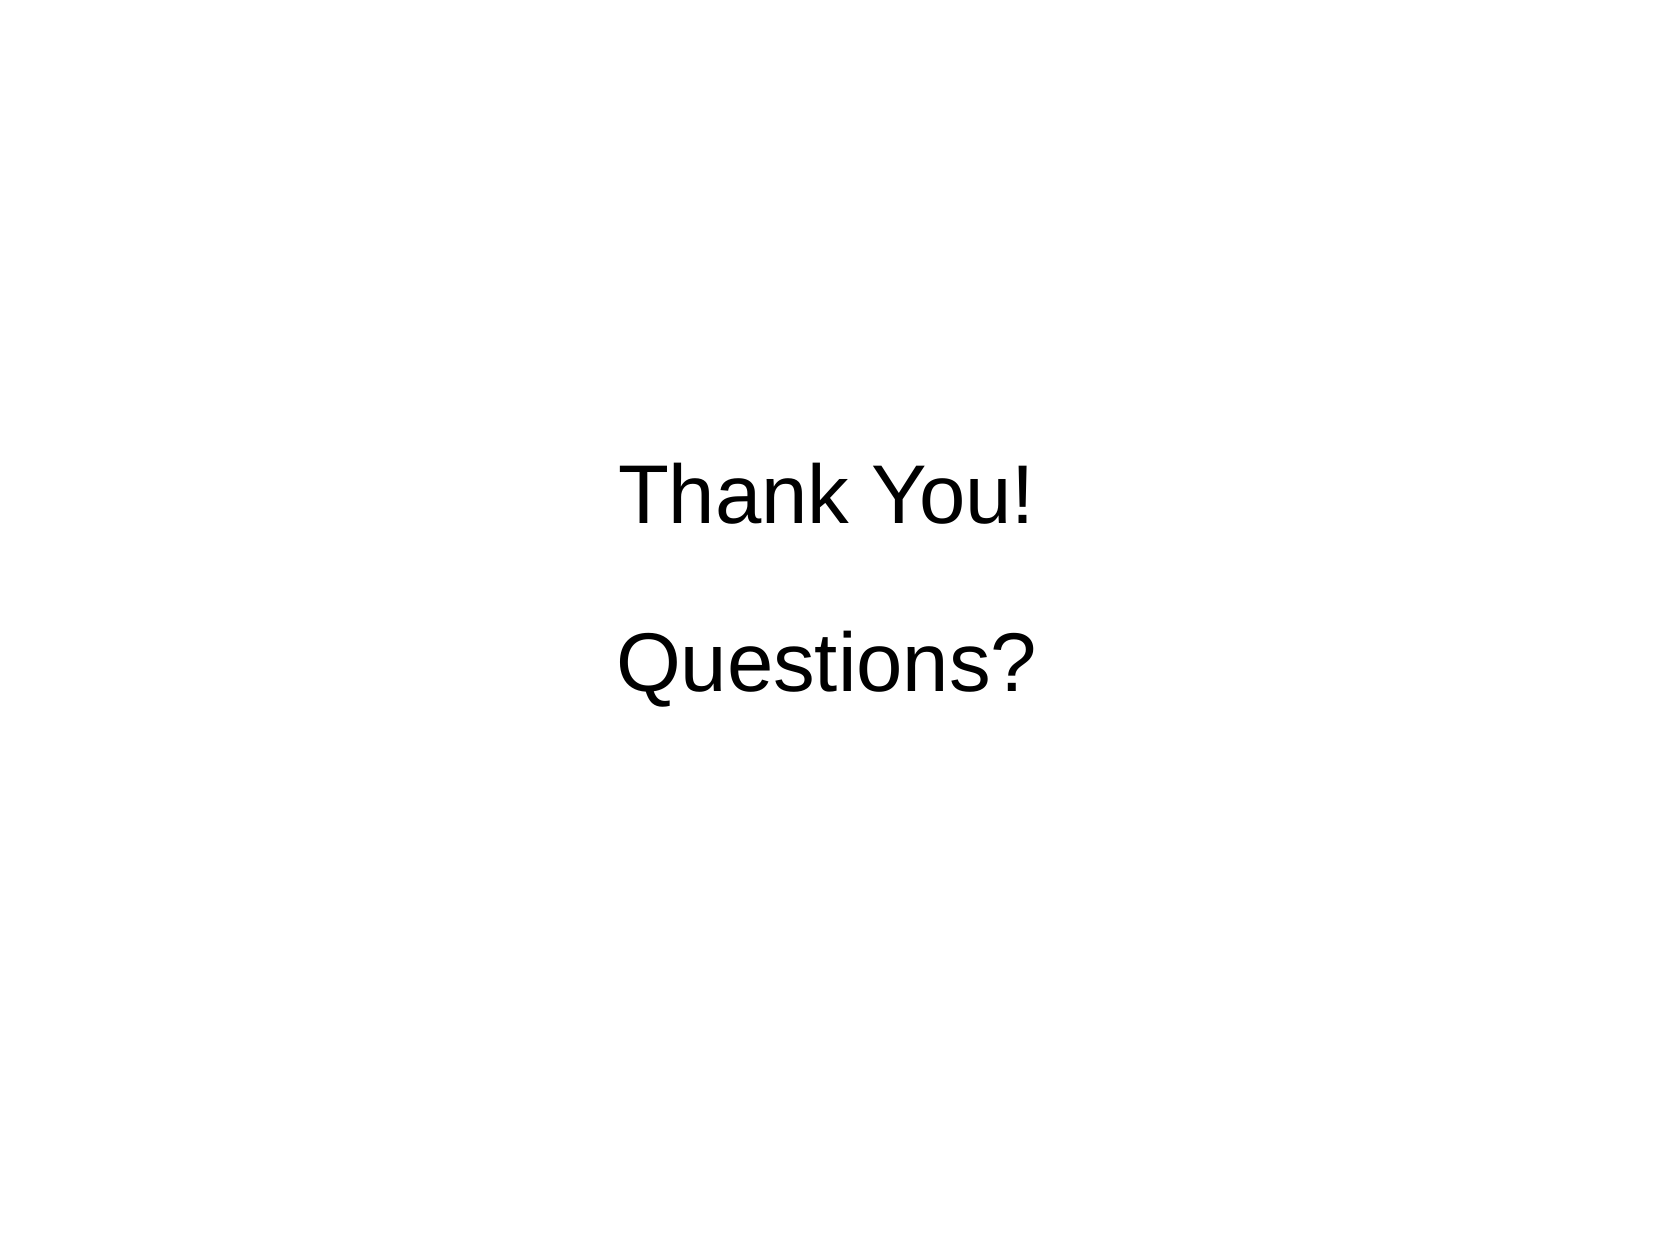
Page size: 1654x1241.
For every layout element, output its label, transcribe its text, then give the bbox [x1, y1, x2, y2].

subtitle Thank You! Questions? [82, 49, 1571, 1109]
